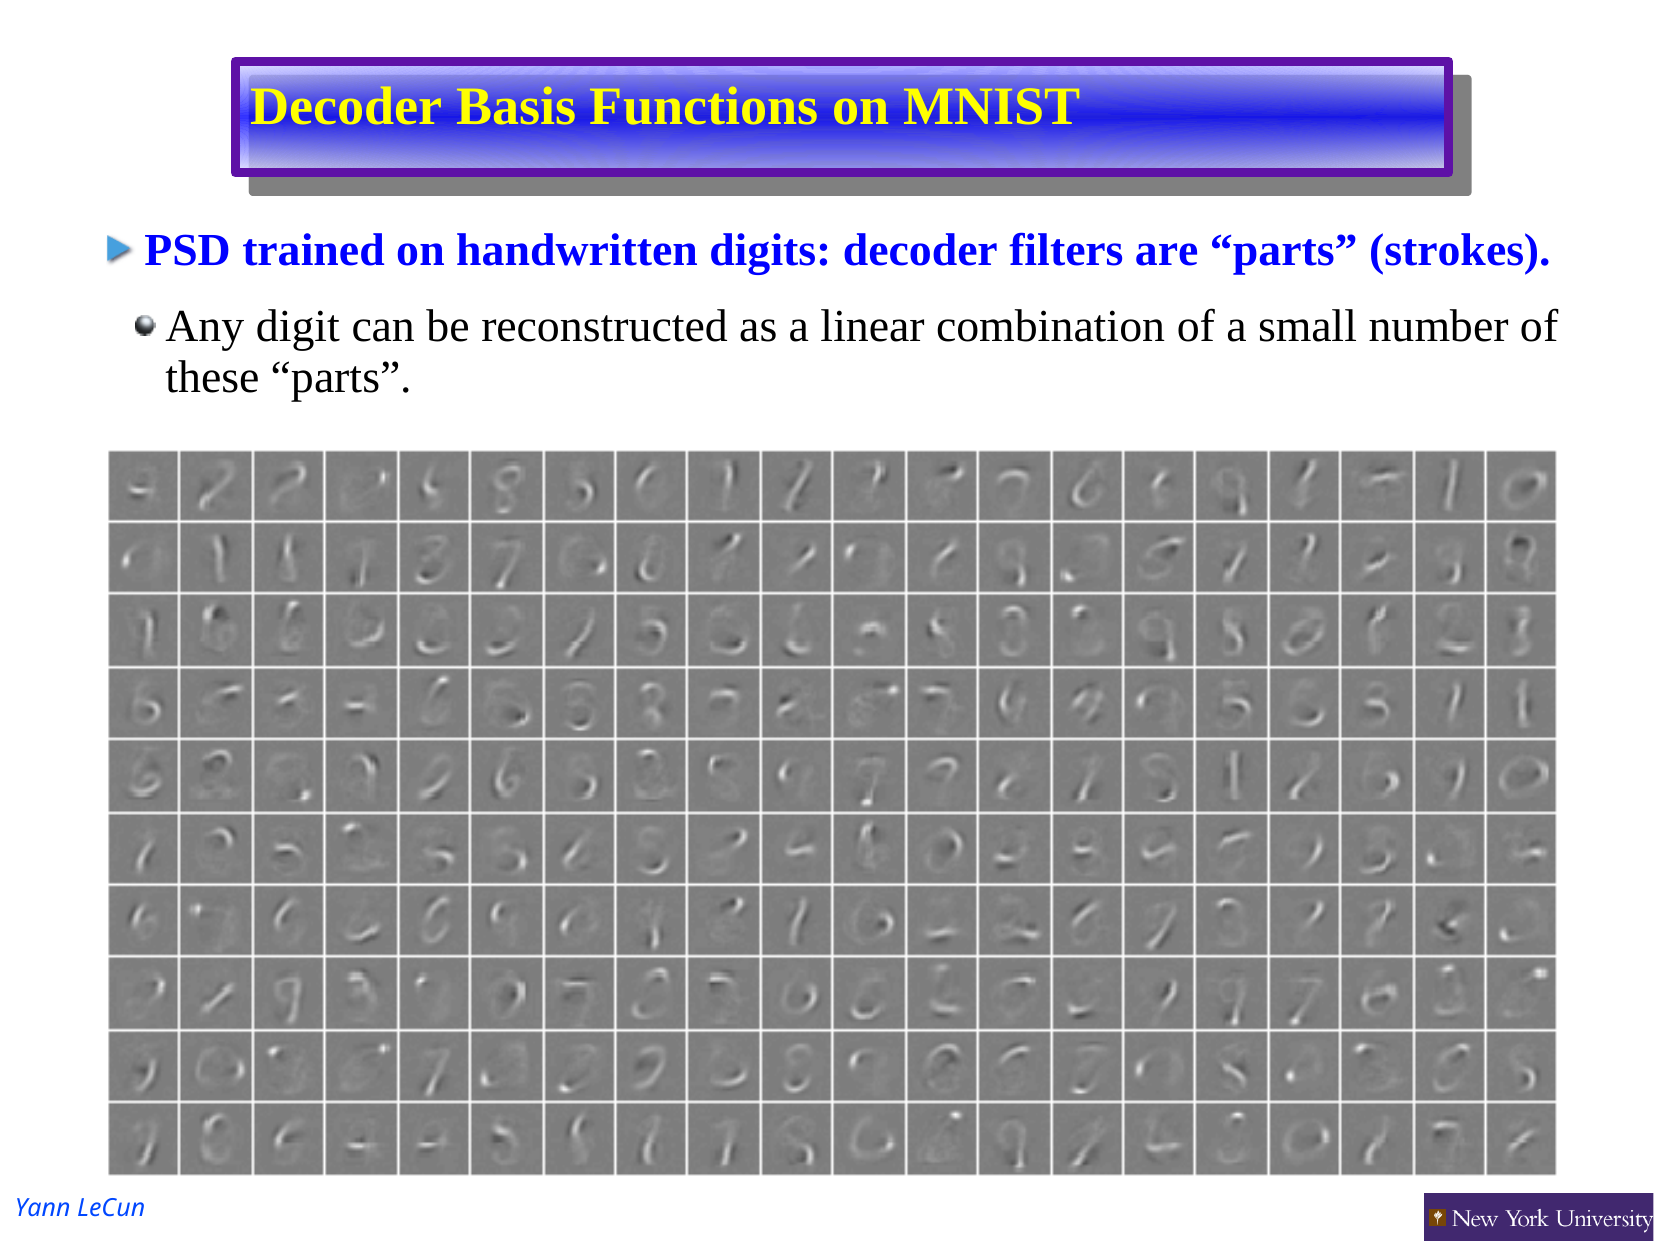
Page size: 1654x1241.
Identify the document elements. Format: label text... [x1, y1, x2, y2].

picture [1424, 1193, 1654, 1241]
text_box Decoder Basis Functions on MNIST [235, 61, 1449, 173]
text_box PSD trained on handwritten digits: decoder filters are “parts” (strokes). Any digit can be reconstructed as a linear combination of a small number of these “parts”. [75, 225, 1603, 451]
picture [107, 451, 1559, 1178]
